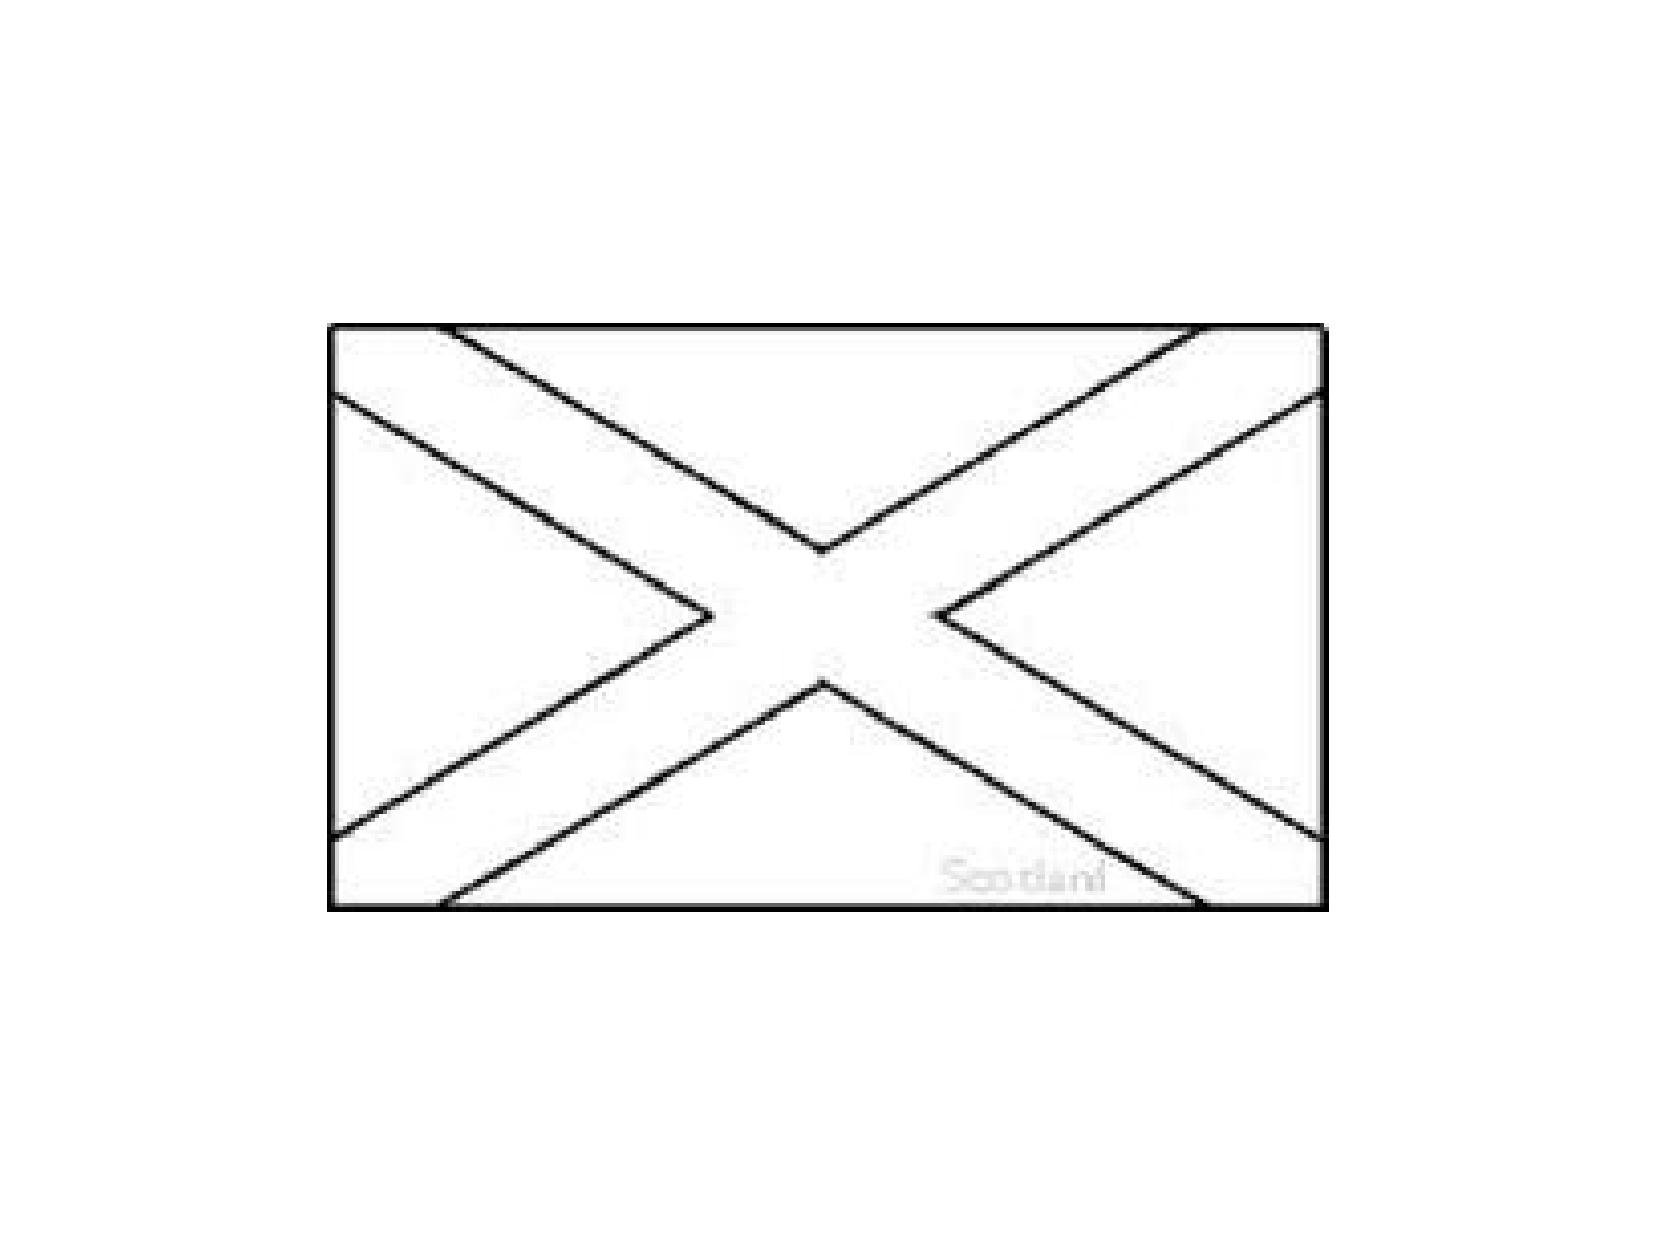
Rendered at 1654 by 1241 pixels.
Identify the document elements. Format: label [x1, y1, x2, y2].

picture [327, 323, 1329, 912]
